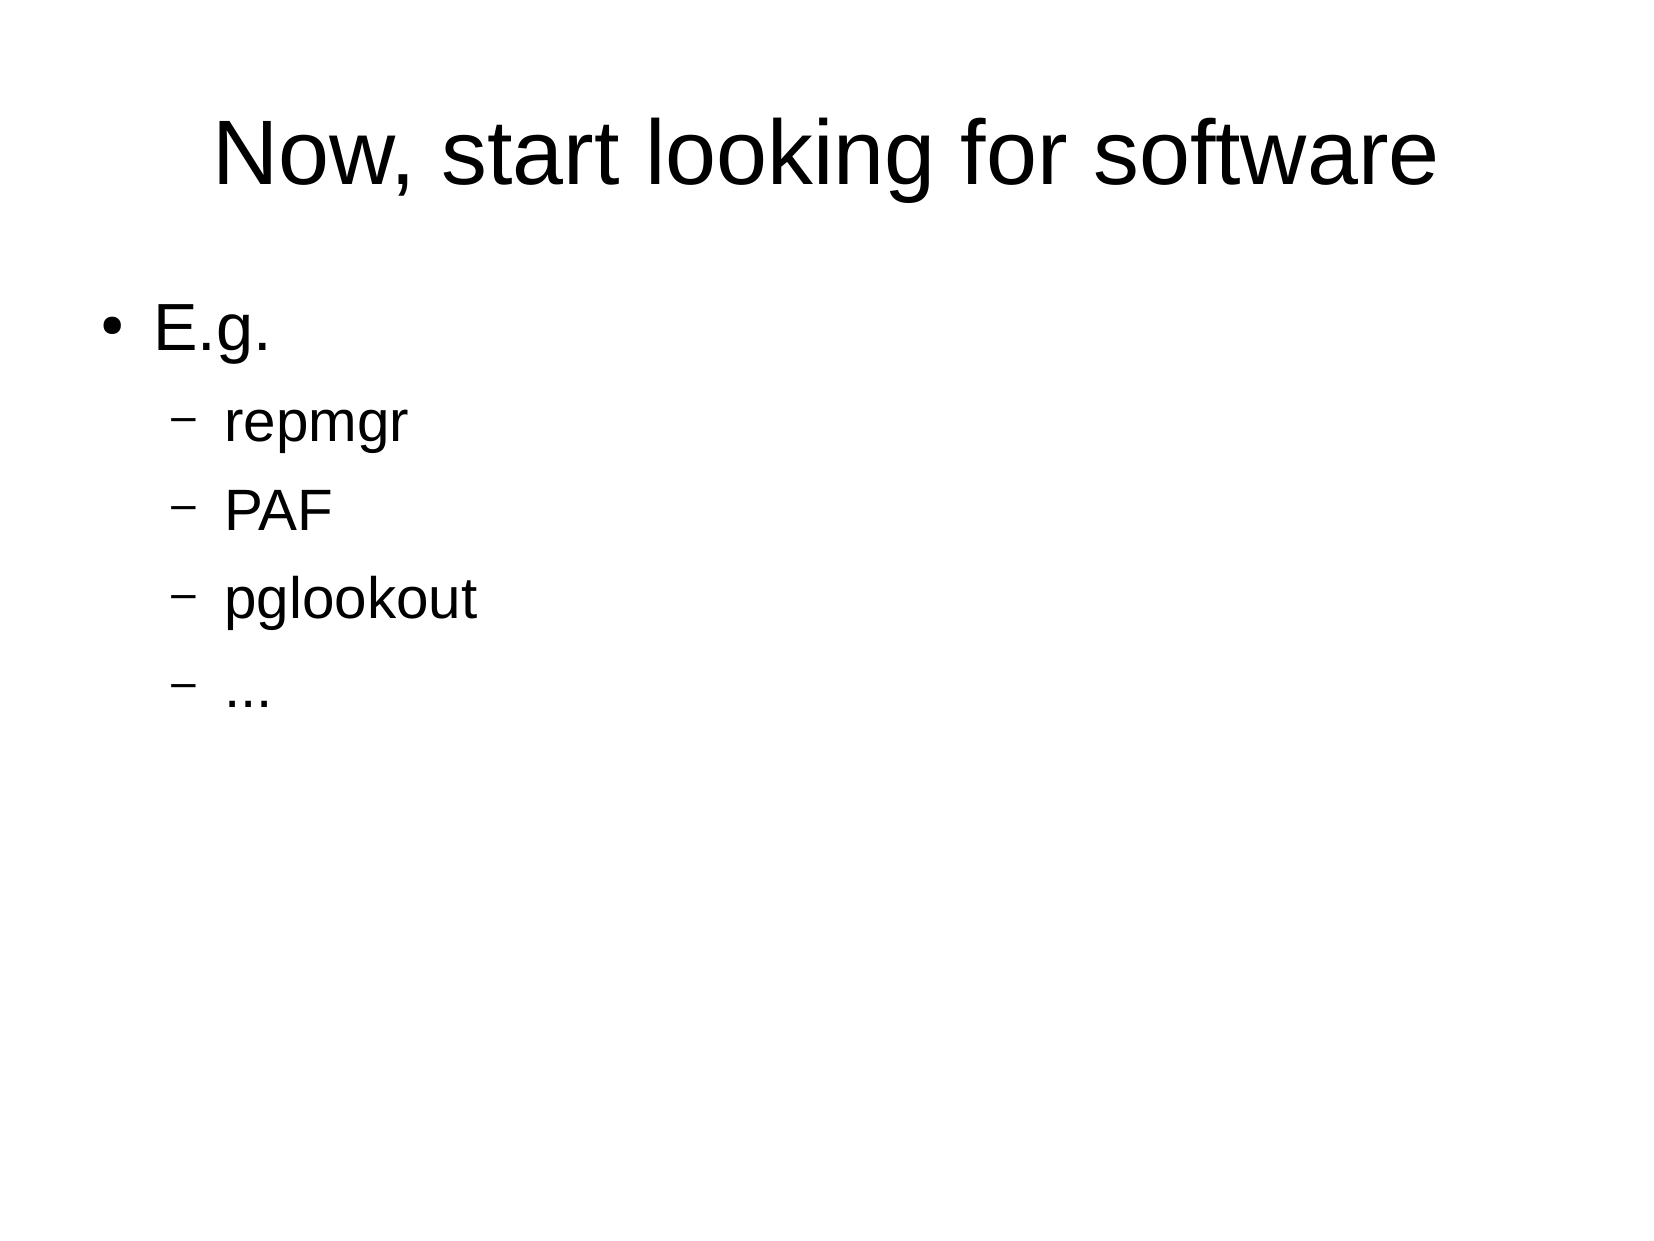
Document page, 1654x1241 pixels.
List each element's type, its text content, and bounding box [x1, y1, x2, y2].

title Now, start looking for software [82, 49, 1571, 257]
list E.g. repmgr PAF pglookout ... [82, 290, 1571, 1010]
